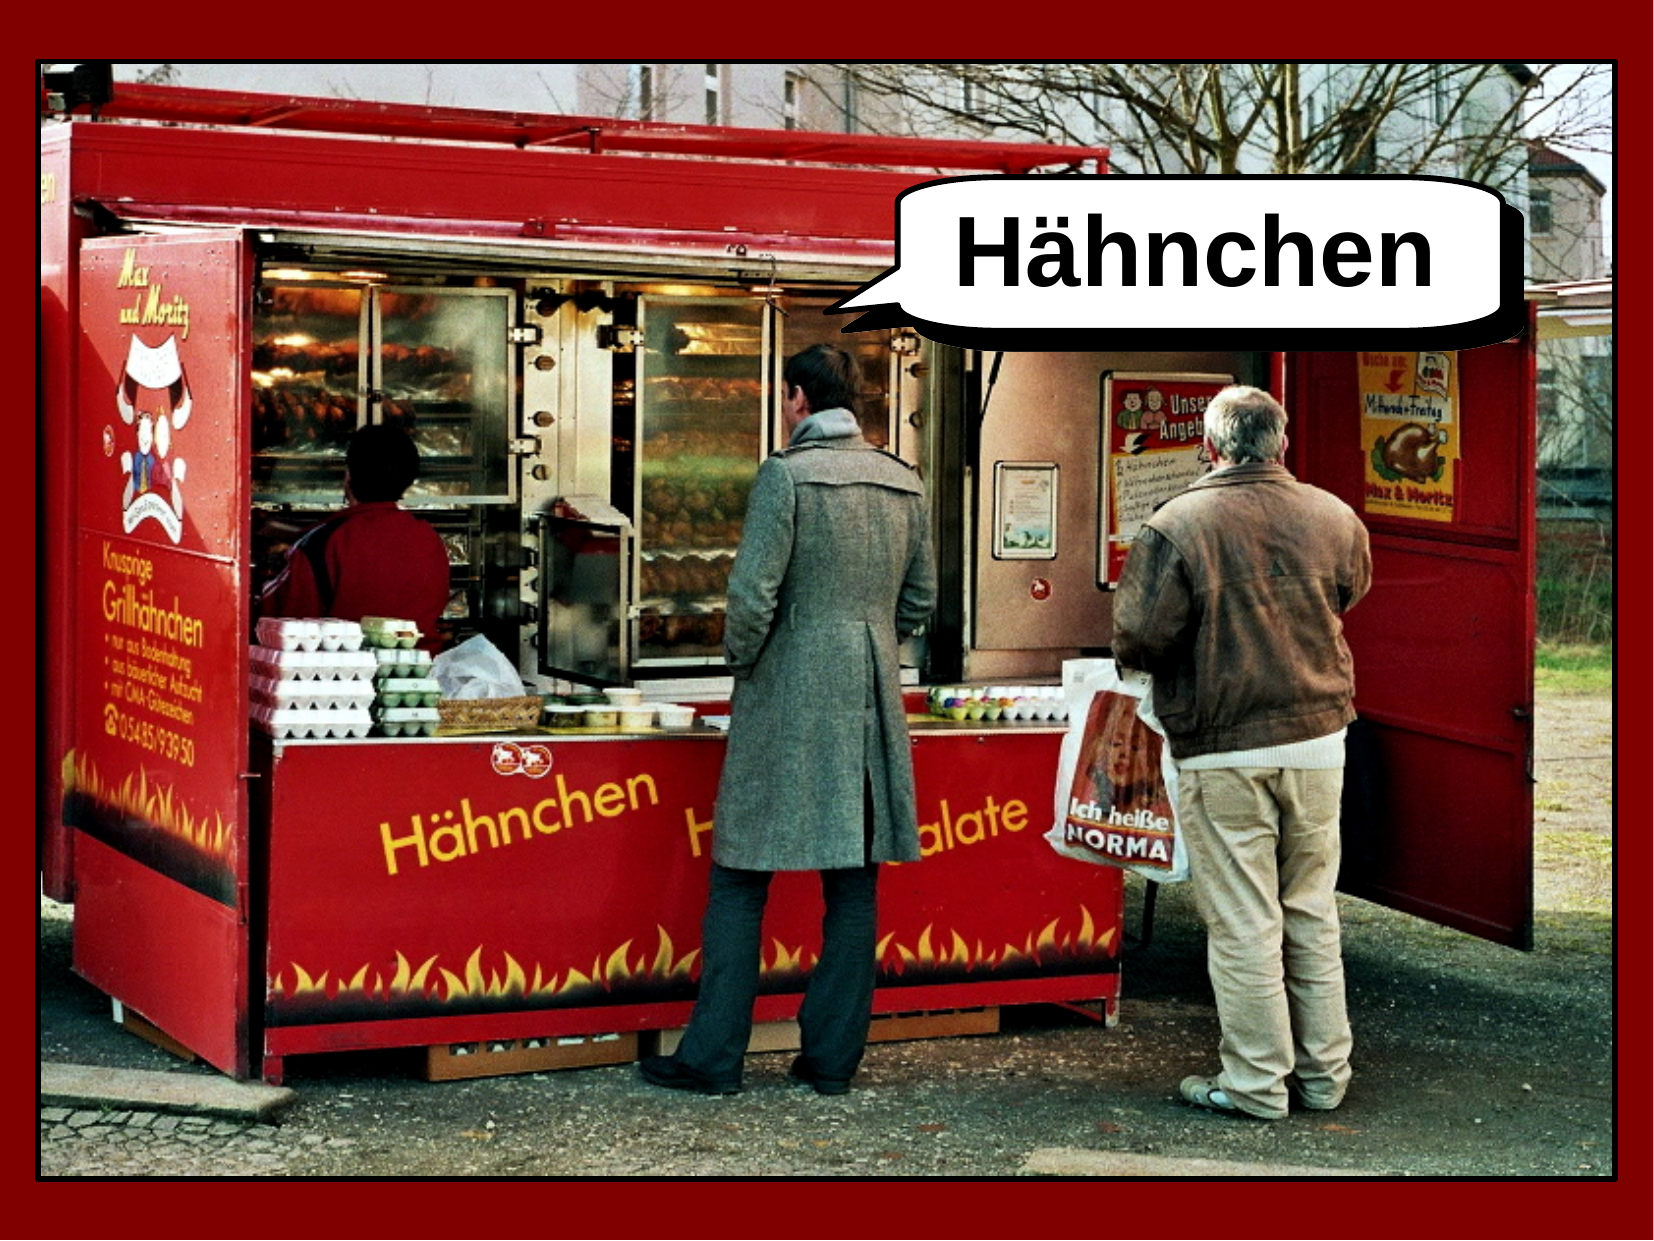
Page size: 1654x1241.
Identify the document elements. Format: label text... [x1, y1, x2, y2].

text_box Hähnchen [938, 188, 1536, 316]
picture [41, 64, 1613, 1176]
text_box [825, 177, 1494, 331]
